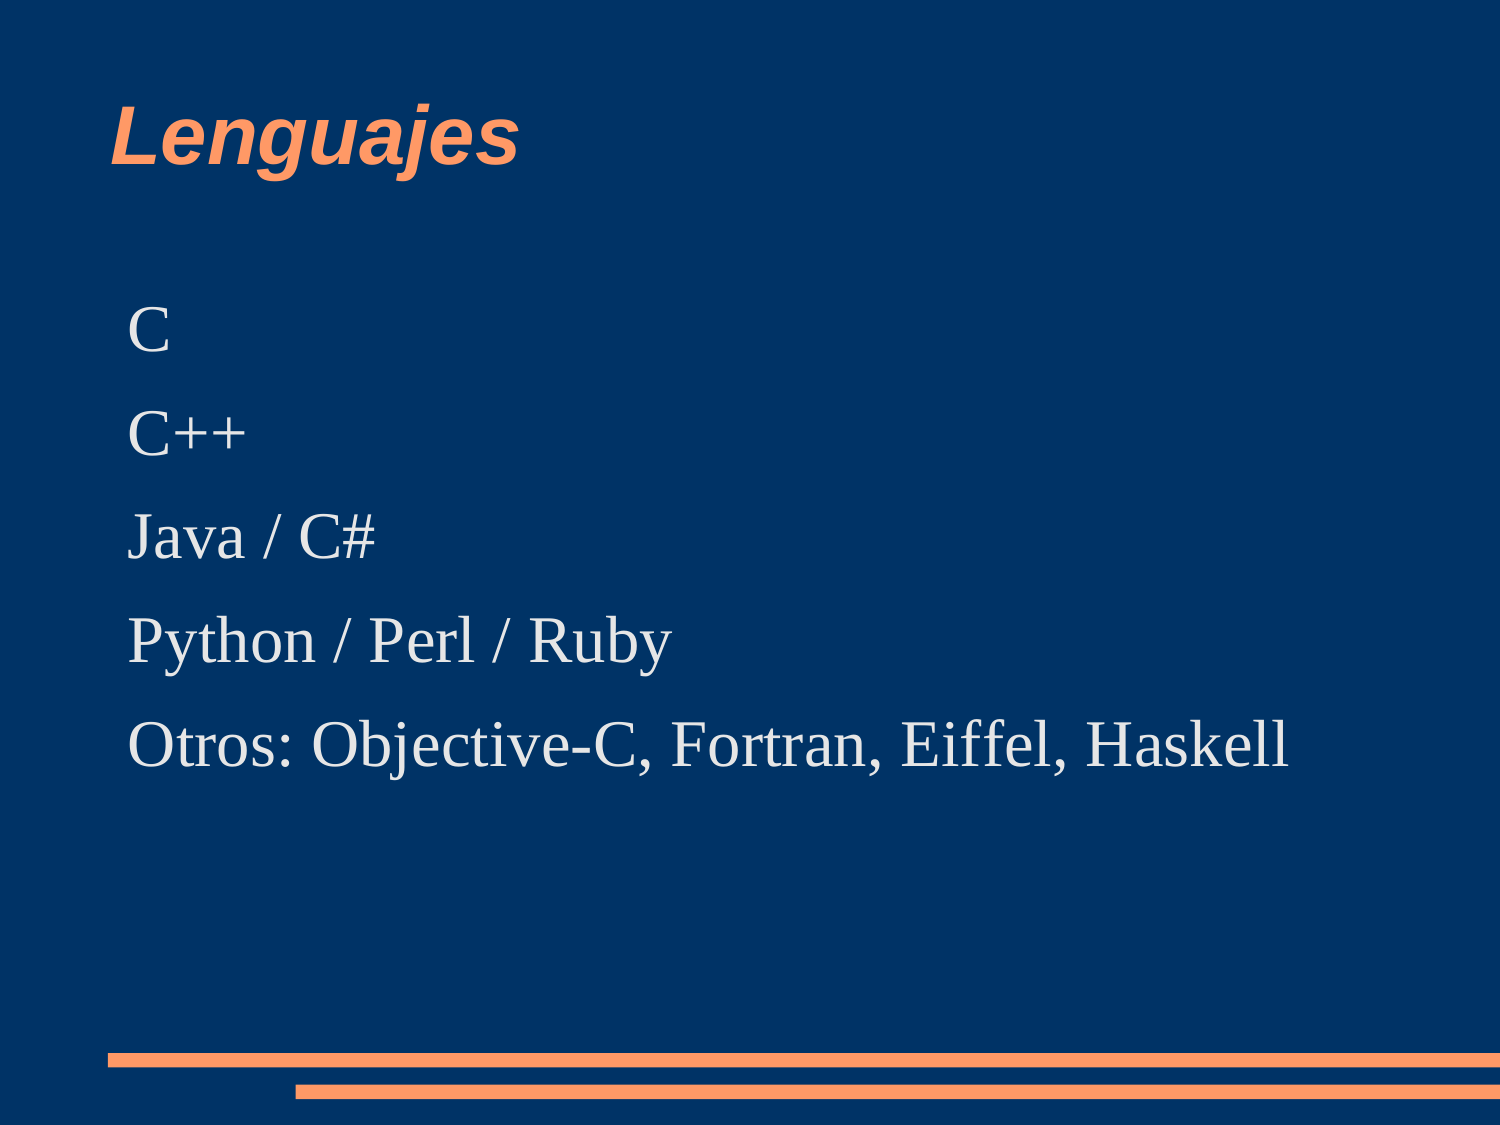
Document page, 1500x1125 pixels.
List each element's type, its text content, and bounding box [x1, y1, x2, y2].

title Lenguajes [110, 41, 1392, 230]
list C C++ Java / C# Python / Perl / Ruby Otros: Objective-C, Fortran, Eiffel, Haskell [110, 292, 1416, 1027]
